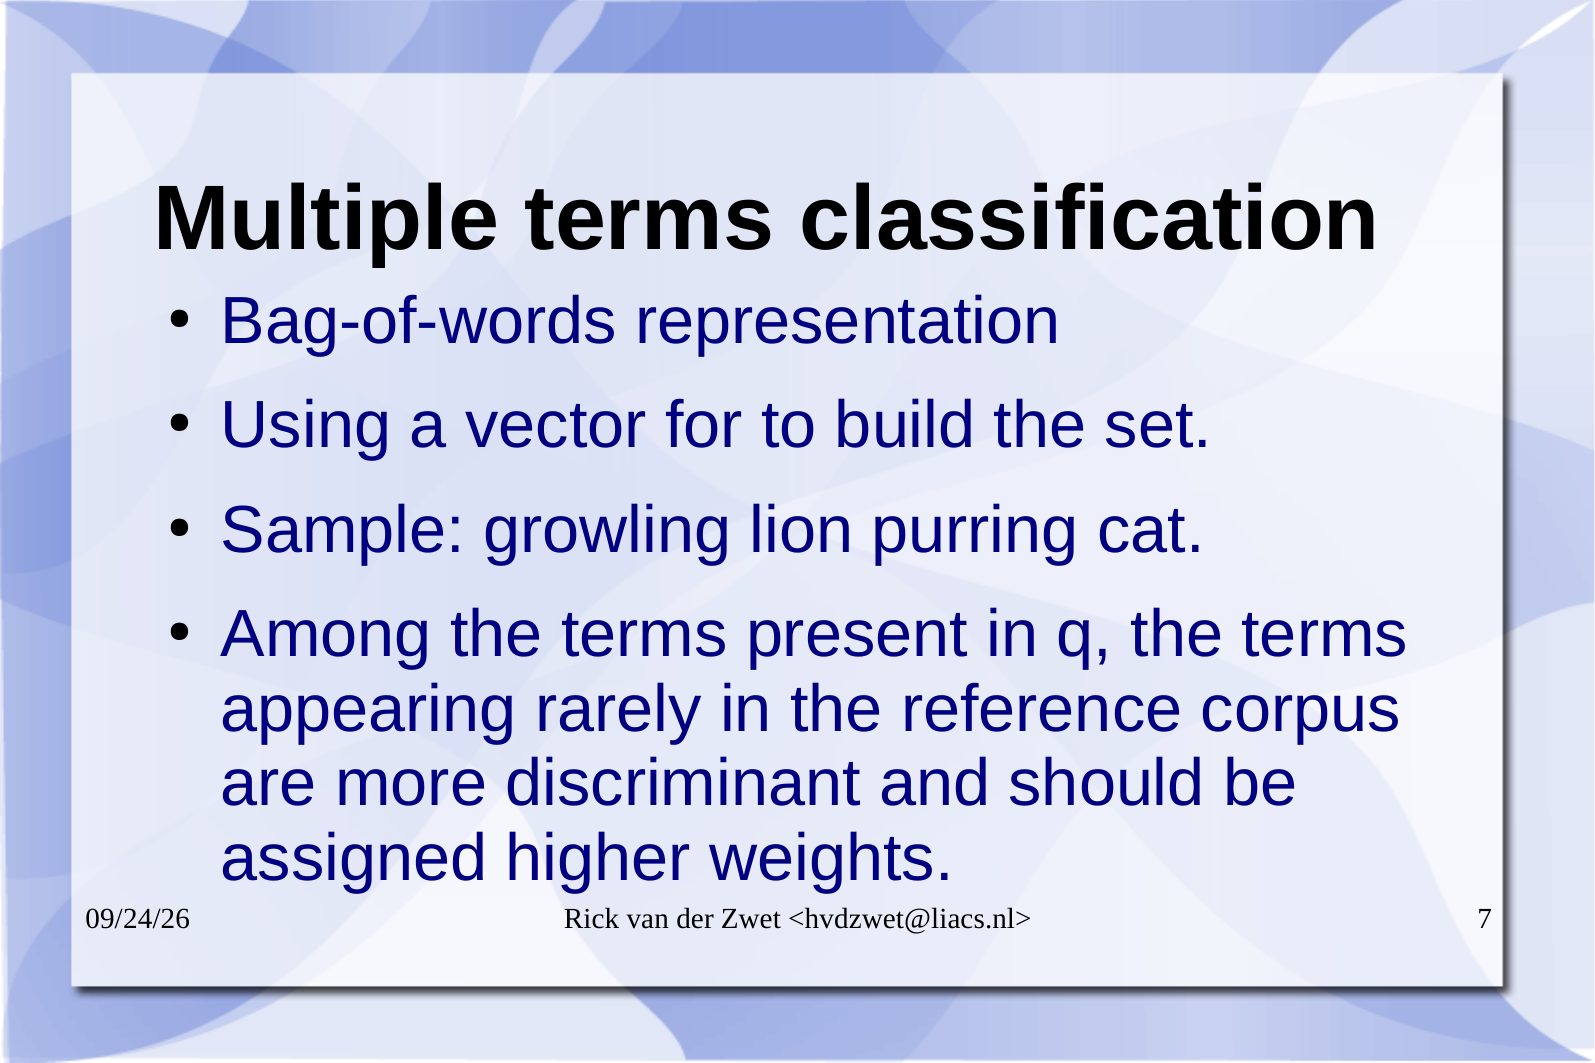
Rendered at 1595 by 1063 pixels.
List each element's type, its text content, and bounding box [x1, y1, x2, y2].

picture [0, 0, 1595, 1063]
list Bag-of-words representation Using a vector for to build the set. Sample: growling lion purring cat. Among the terms present in q, the terms appearing rarely in the reference corpus are more discriminant and should be assigned higher weights. [150, 282, 1460, 895]
title Multiple terms classification [79, 64, 1481, 270]
